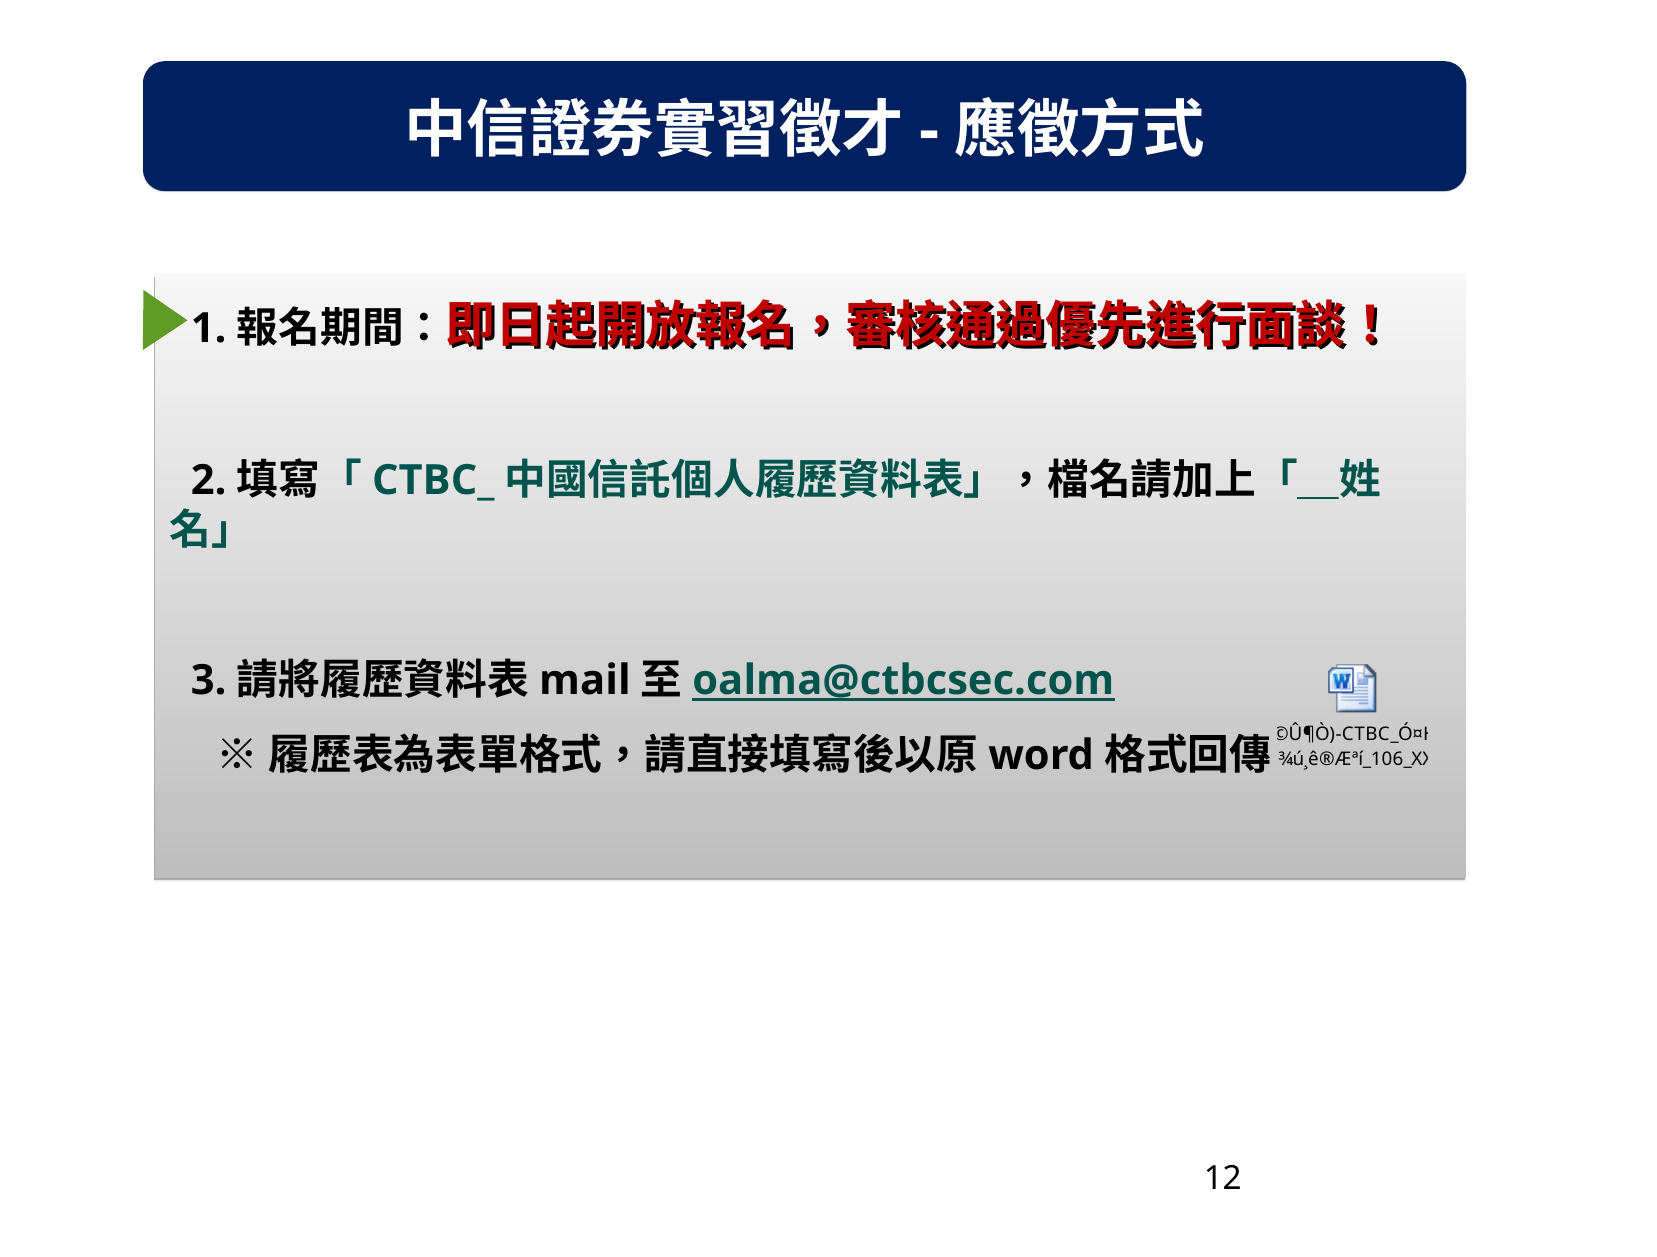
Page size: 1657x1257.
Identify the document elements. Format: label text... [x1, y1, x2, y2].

slide_number 12 [1187, 1147, 1533, 1232]
text_box 1.報名期間：即日起開放報名，審核通過優先進行面談！ 2.填寫「CTBC_中國信託個人履歷資料表」，檔名請加上「＿姓名」 3.請將履歷資料表mail至oalma@ctbcsec.com ※履歷表為表單格式，請直接填寫後以原word格式回傳 [154, 273, 1466, 833]
chart [1277, 663, 1428, 795]
text_box [142, 289, 188, 351]
text_box 中信證券實習徵才-應徵方式 [143, 61, 1467, 192]
